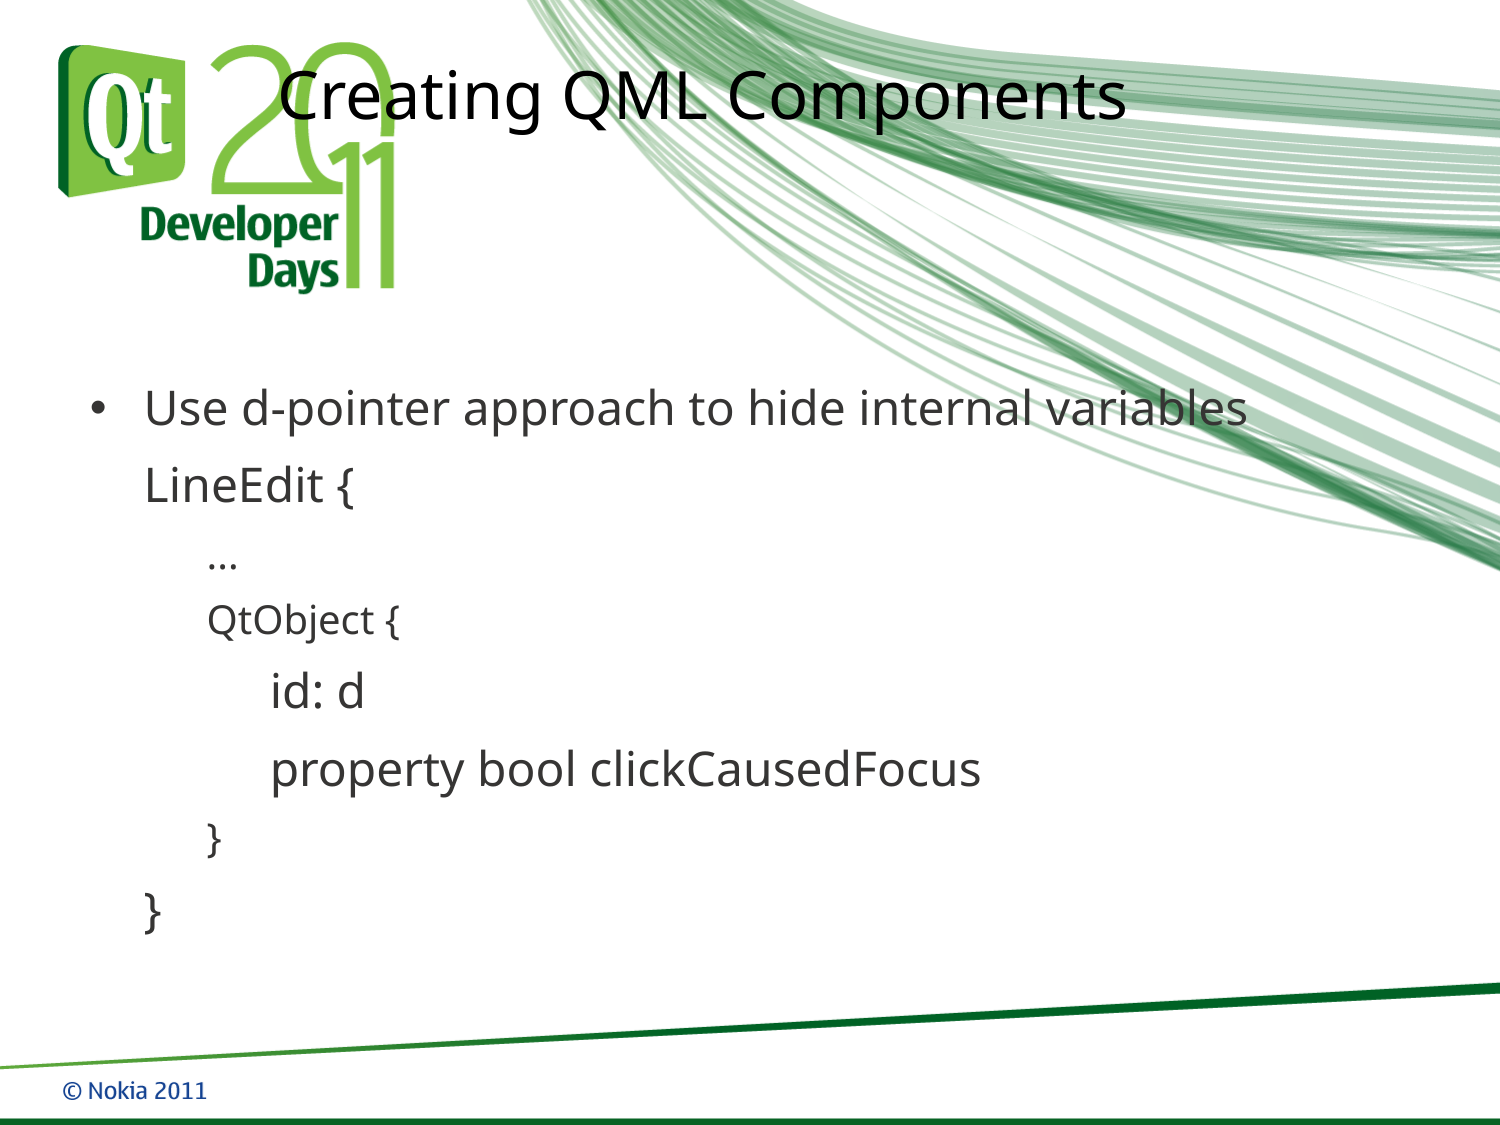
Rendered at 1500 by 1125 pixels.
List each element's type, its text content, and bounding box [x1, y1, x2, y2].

title Creating QML Components [262, 0, 1300, 188]
picture [0, 0, 1500, 1125]
list Use d-pointer approach to hide internal variables LineEdit { ... QtObject { id: d property bool clickCausedFocus } } [75, 212, 1426, 955]
